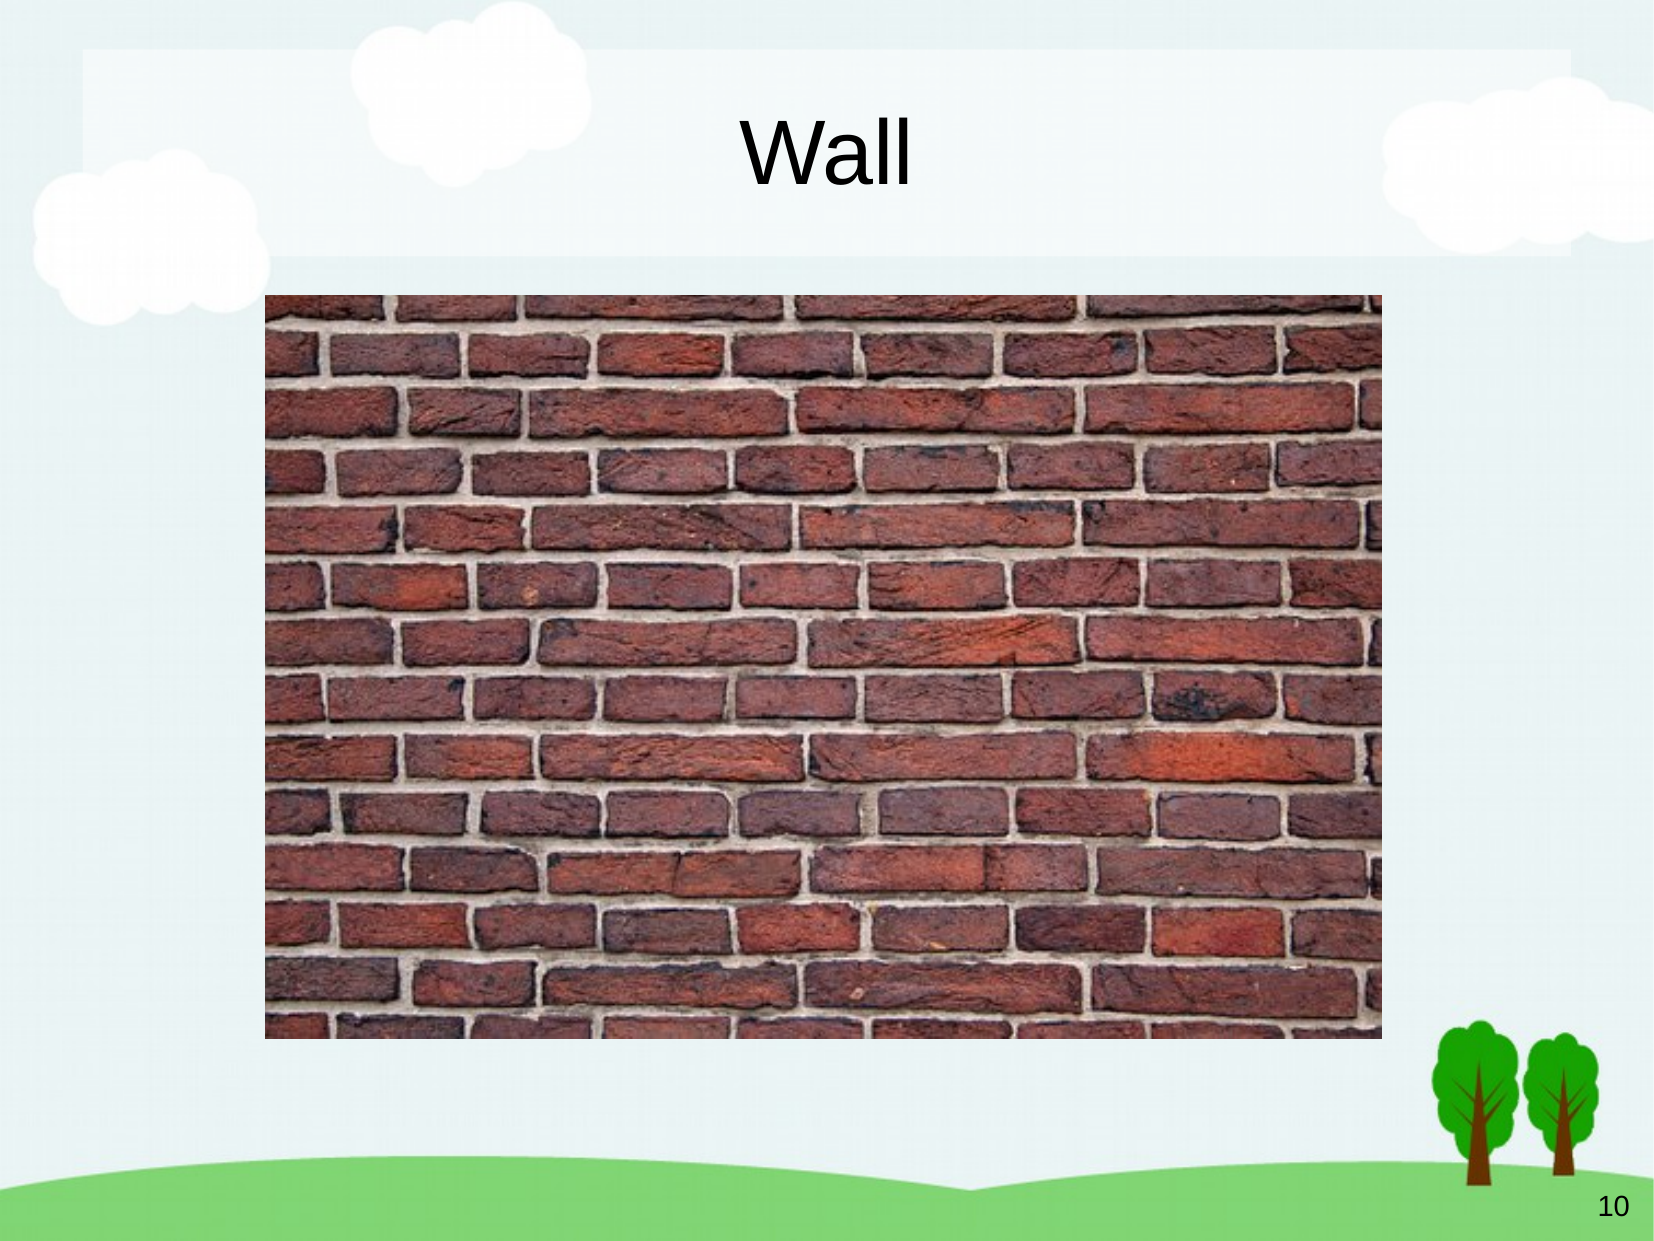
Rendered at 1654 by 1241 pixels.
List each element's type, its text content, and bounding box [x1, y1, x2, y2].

picture [0, 0, 1654, 1241]
title Wall [82, 49, 1571, 257]
